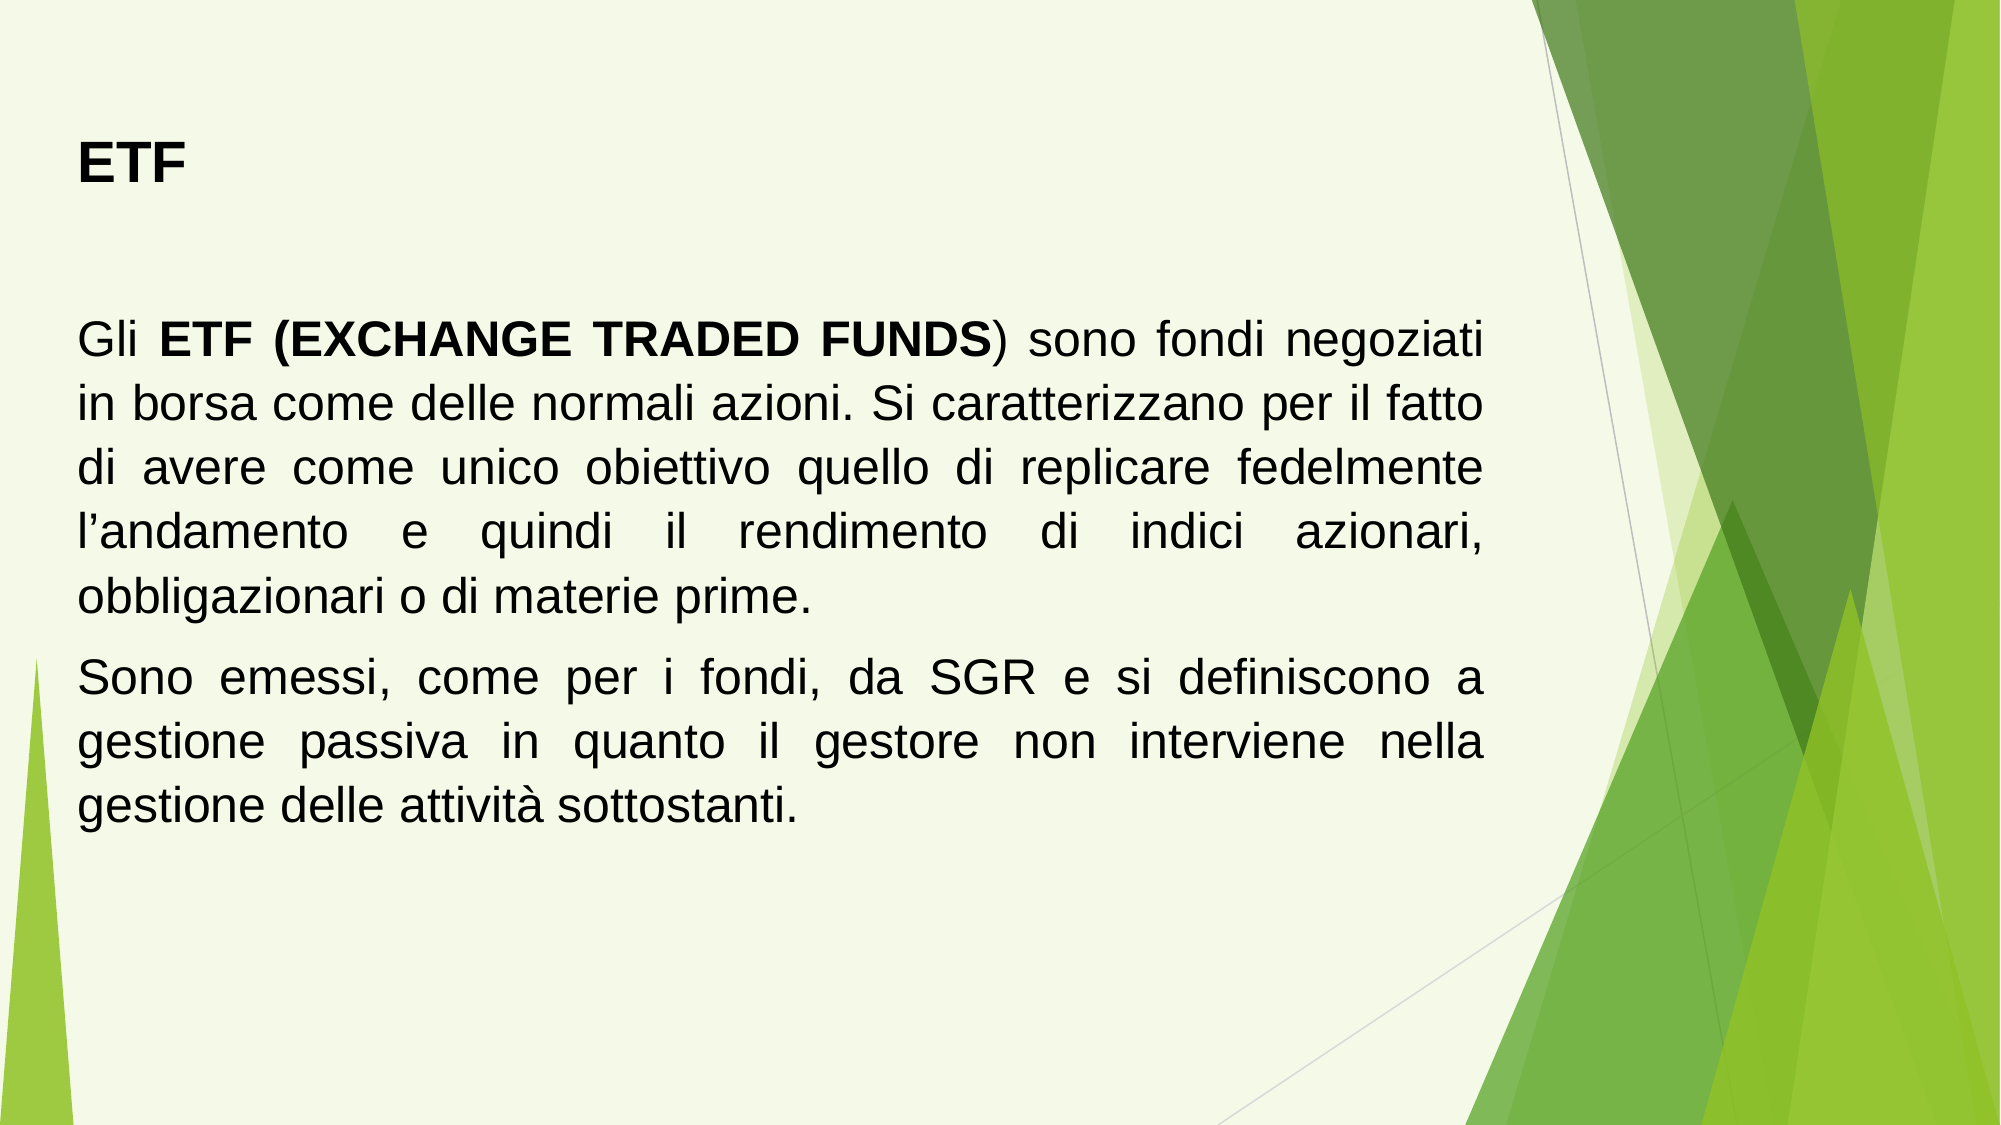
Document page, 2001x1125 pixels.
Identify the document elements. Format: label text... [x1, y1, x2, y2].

text_box ETF Gli ETF (EXCHANGE TRADED FUNDS) sono fondi negoziati in borsa come delle normali azioni. Si caratterizzano per il fatto di avere come unico obiettivo quello di replicare fedelmente l’andamento e quindi il rendimento di indici azionari, obbligazionari o di materie prime. Sono emessi, come per i fondi, da SGR e si definiscono a gestione passiva in quanto il gestore non interviene nella gestione delle attività sottostanti. [63, 111, 1500, 840]
